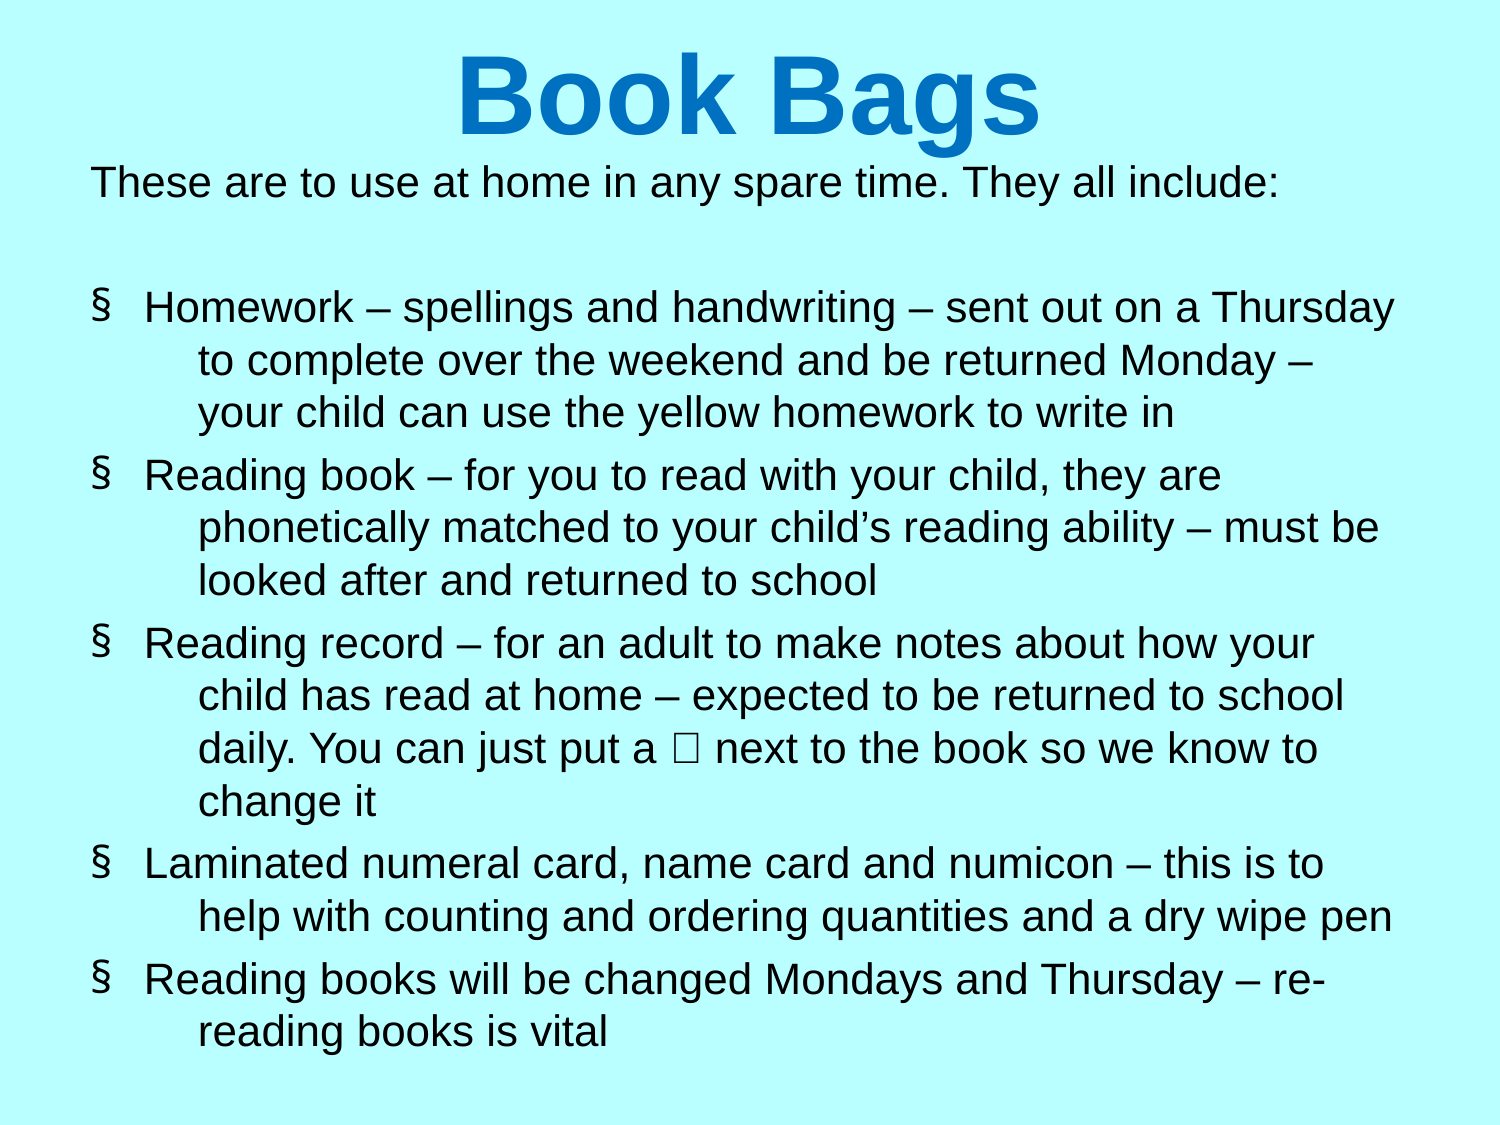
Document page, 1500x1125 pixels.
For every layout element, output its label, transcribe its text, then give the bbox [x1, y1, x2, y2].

list These are to use at home in any spare time. They all include: Homework – spellings and handwriting – sent out on a Thursday to complete over the weekend and be returned Monday – your child can use the yellow homework to write in Reading book – for you to read with your child, they are phonetically matched to your child’s reading ability – must be looked after and returned to school Reading record – for an adult to make notes about how your child has read at home – expected to be returned to school daily. You can just put a  next to the book so we know to change it Laminated numeral card, name card and numicon – this is to help with counting and ordering quantities and a dry wipe pen Reading books will be changed Mondays and Thursday – re-reading books is vital [75, 145, 1426, 1071]
title Book Bags [89, 14, 1440, 158]
